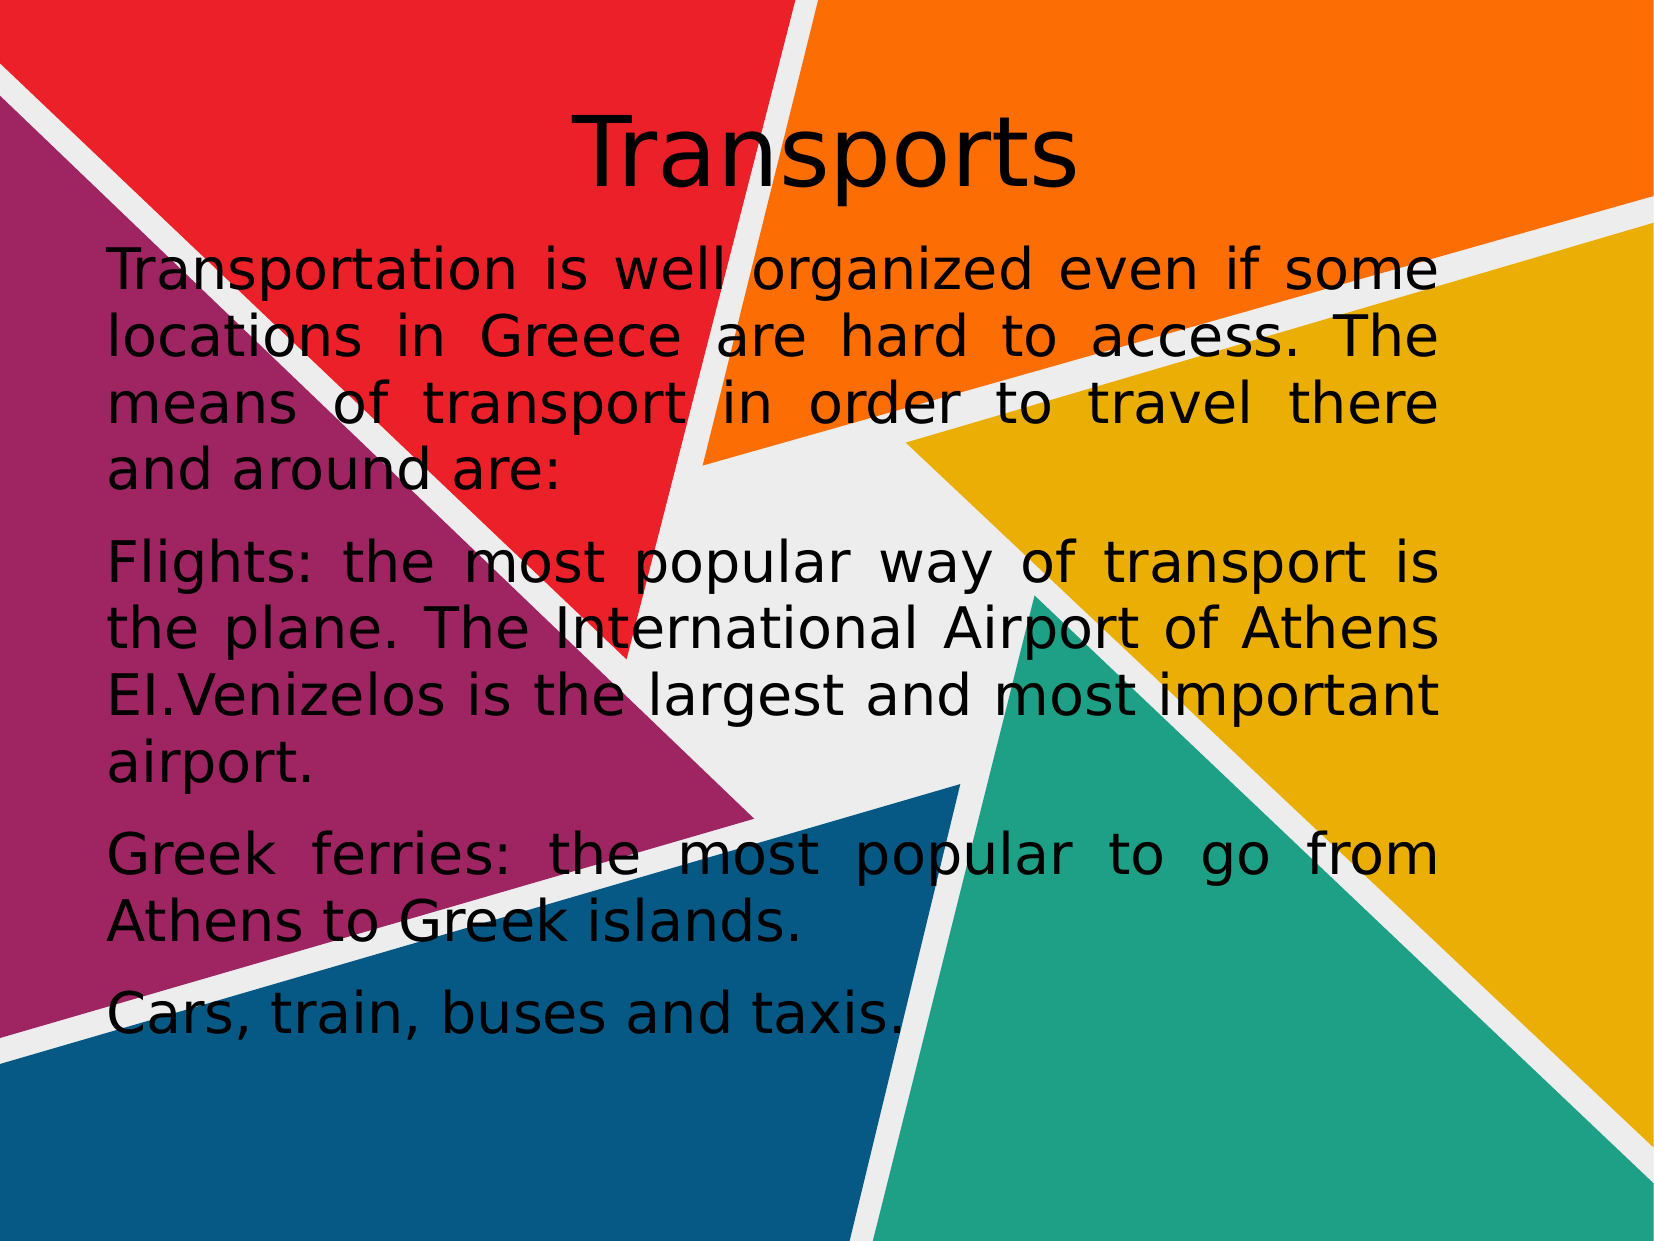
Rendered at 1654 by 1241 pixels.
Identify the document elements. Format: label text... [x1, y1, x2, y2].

title Transports [82, 49, 1571, 257]
list Transportation is well organized even if some locations in Greece are hard to access. The means of transport in order to travel there and around are: Flights: the most popular way of transport is the plane. The International Airport of Athens EI.Venizelos is the largest and most important airport. Greek ferries: the most popular to go from Athens to Greek islands. Cars, train, buses and taxis. [106, 236, 1441, 1050]
